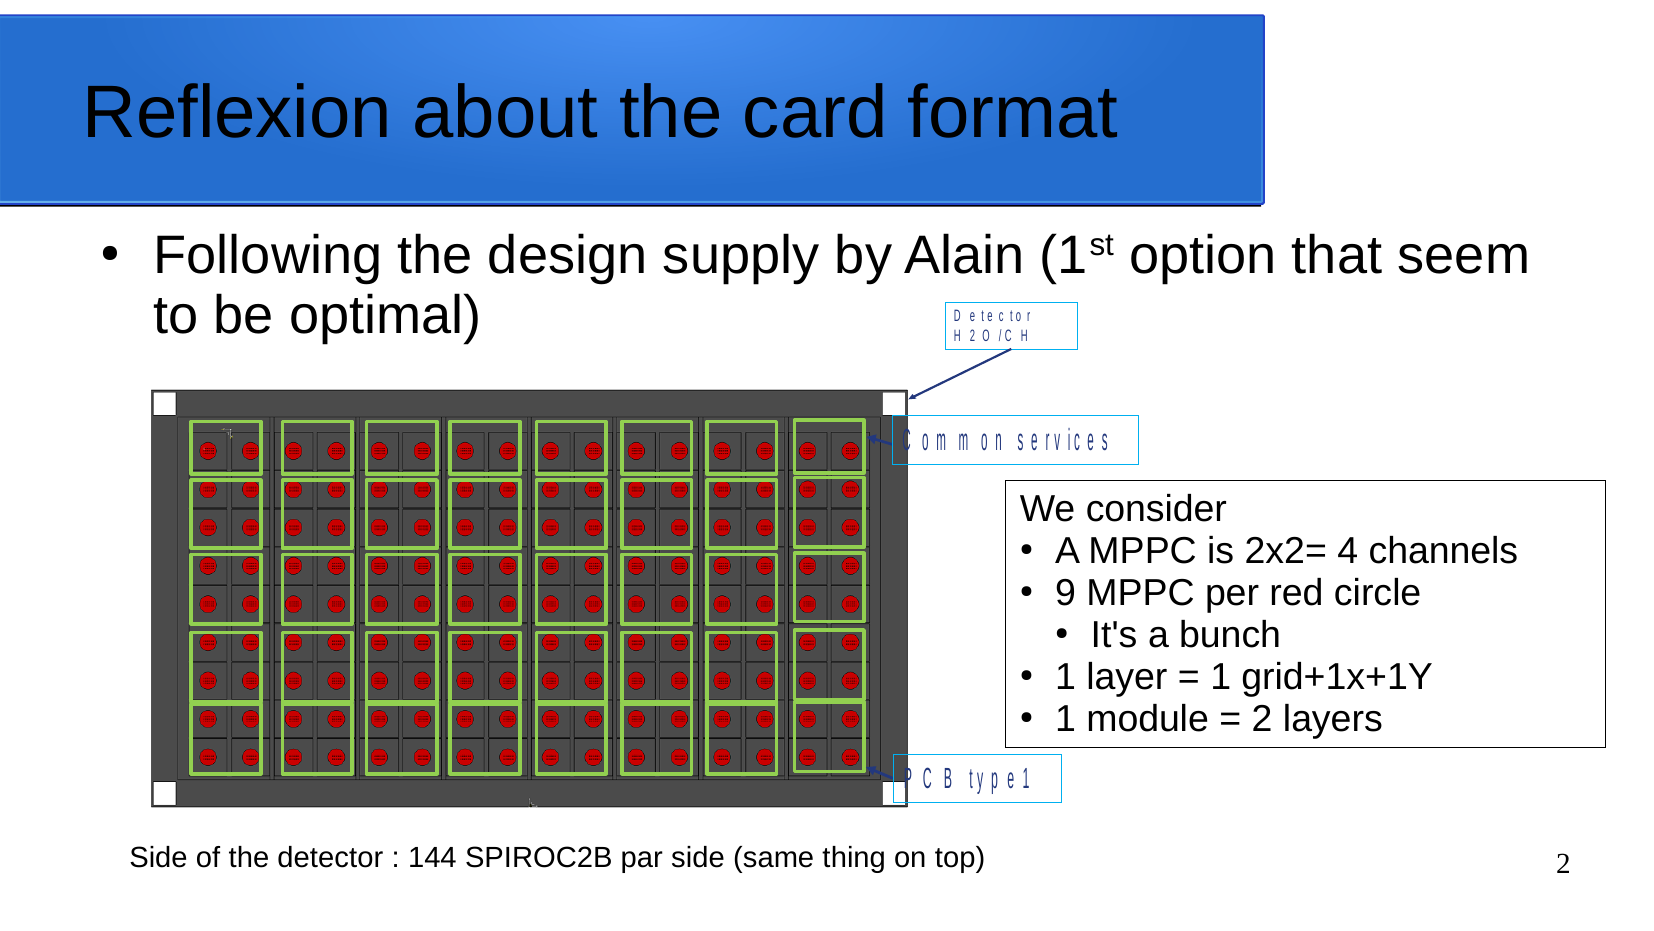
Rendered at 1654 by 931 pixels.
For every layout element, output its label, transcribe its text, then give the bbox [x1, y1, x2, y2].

text_box We consider A MPPC is 2x2= 4 channels 9 MPPC per red circle It's a bunch 1 layer = 1 grid+1x+1Y 1 module = 2 layers [1005, 480, 1606, 748]
picture [112, 300, 1141, 830]
title Reflexion about the card format [82, 35, 1235, 189]
picture [895, 756, 1060, 801]
picture [894, 417, 1137, 463]
text_box Side of the detector : 144 SPIROC2B par side (same thing on top) [114, 834, 1015, 882]
list Following the design supply by Alain (1st option that seem to be optimal) [82, 224, 1571, 764]
